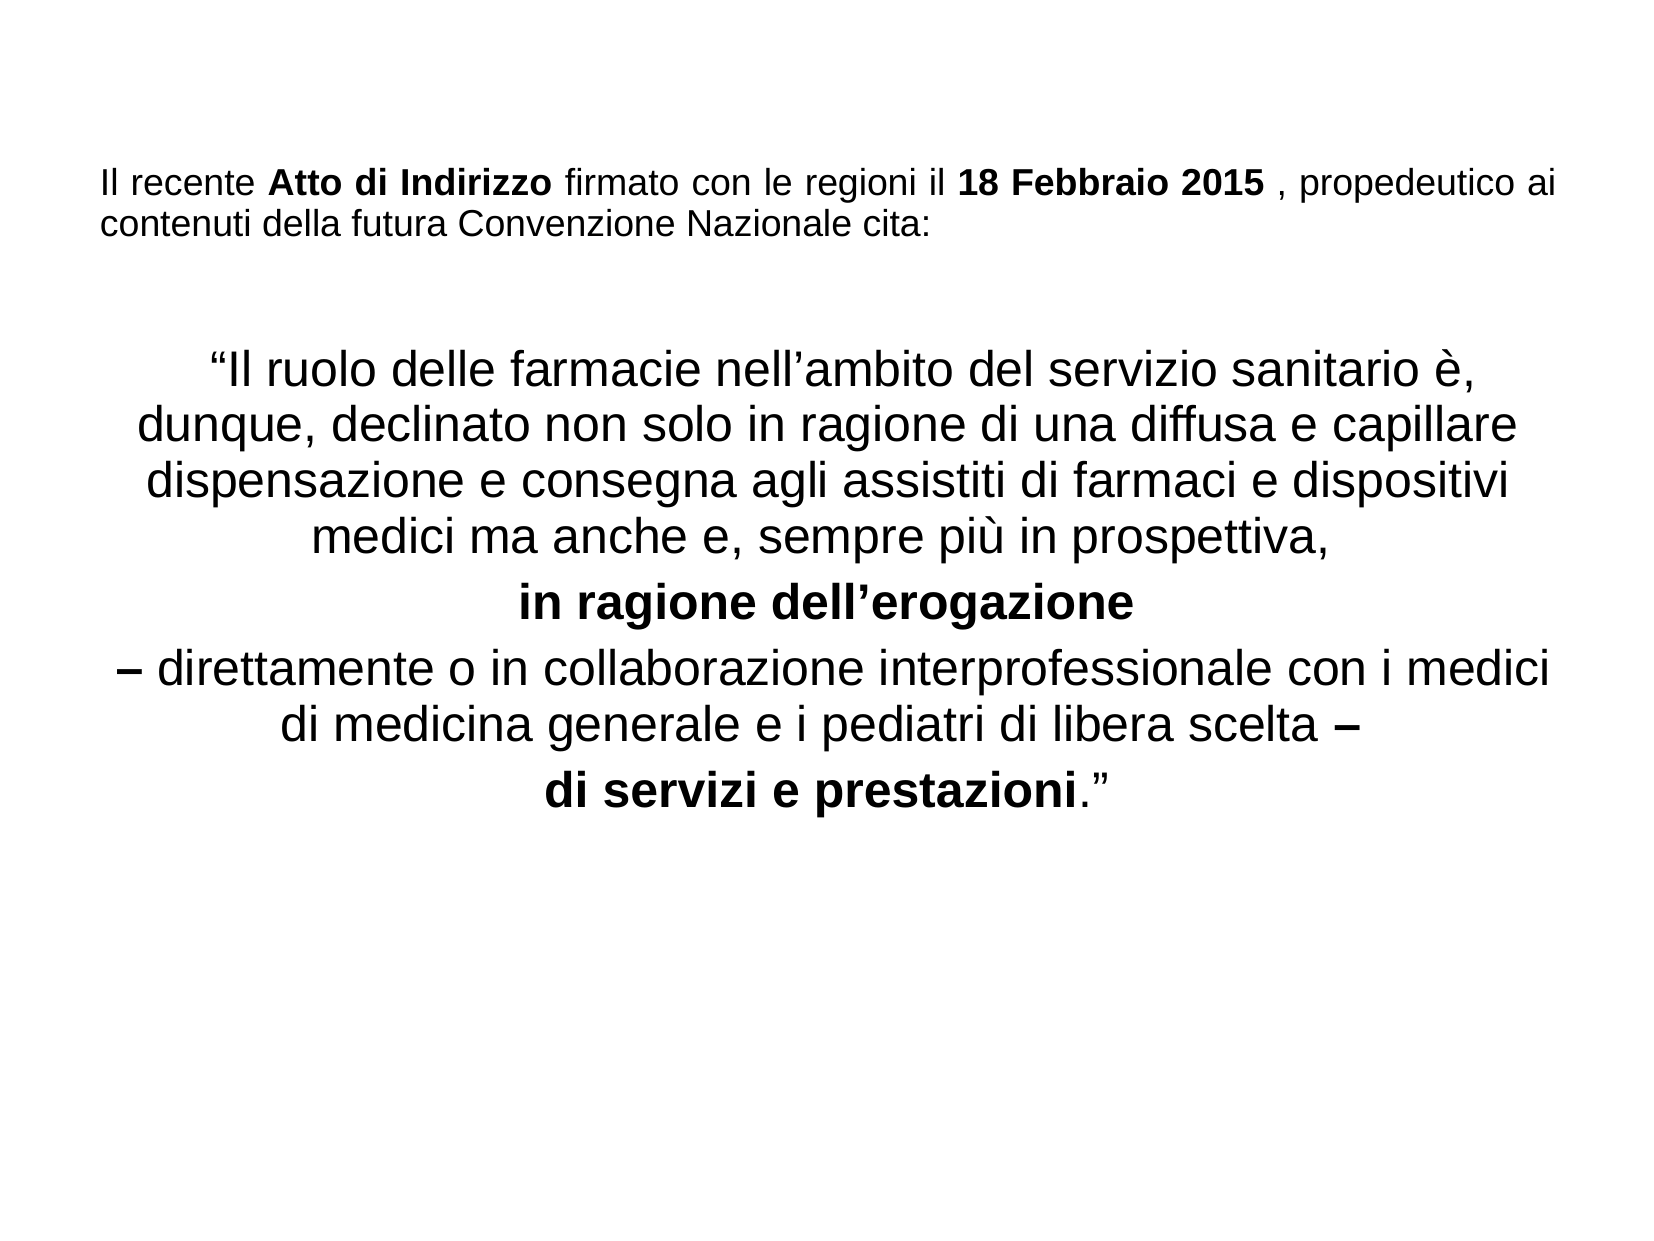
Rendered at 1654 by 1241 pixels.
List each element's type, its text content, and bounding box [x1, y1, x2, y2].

text_box Il recente Atto di Indirizzo firmato con le regioni il 18 Febbraio 2015 , propedeutico ai contenuti della futura Convenzione Nazionale cita: “Il ruolo delle farmacie nell’ambito del servizio sanitario è, dunque, declinato non solo in ragione di una diffusa e capillare dispensazione e consegna agli assistiti di farmaci e dispositivi medici ma anche e, sempre più in prospettiva, in ragione dell’erogazione – direttamente o in collaborazione interprofessionale con i medici di medicina generale e i pediatri di libera scelta – di servizi e prestazioni.” [70, 153, 1571, 1111]
